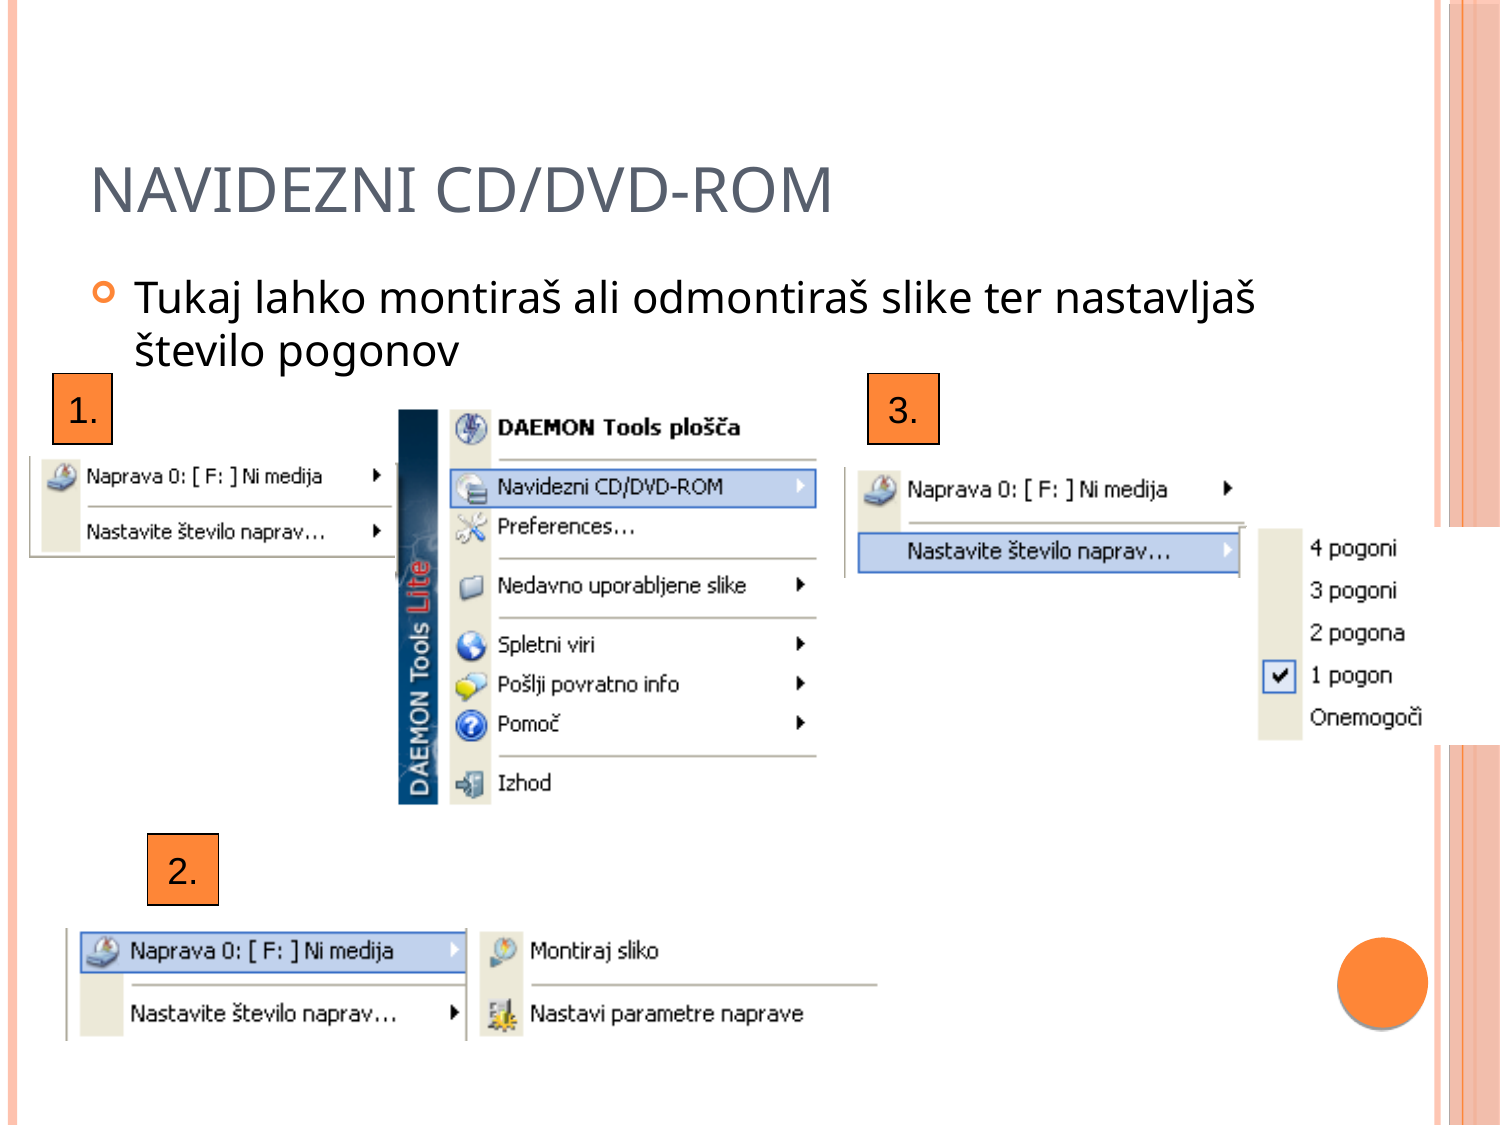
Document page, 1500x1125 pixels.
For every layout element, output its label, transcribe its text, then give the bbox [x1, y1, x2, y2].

title Navidezni CD/DVD-ROM [75, 45, 1300, 233]
picture [844, 467, 1500, 745]
text_box 1. [53, 373, 113, 445]
list Tukaj lahko montiraš ali odmontiraš slike ter nastavljaš število pogonov [75, 262, 1300, 1062]
text_box 3. [868, 373, 939, 445]
picture [64, 928, 880, 1041]
text_box 2. [147, 834, 219, 905]
picture [29, 408, 821, 809]
